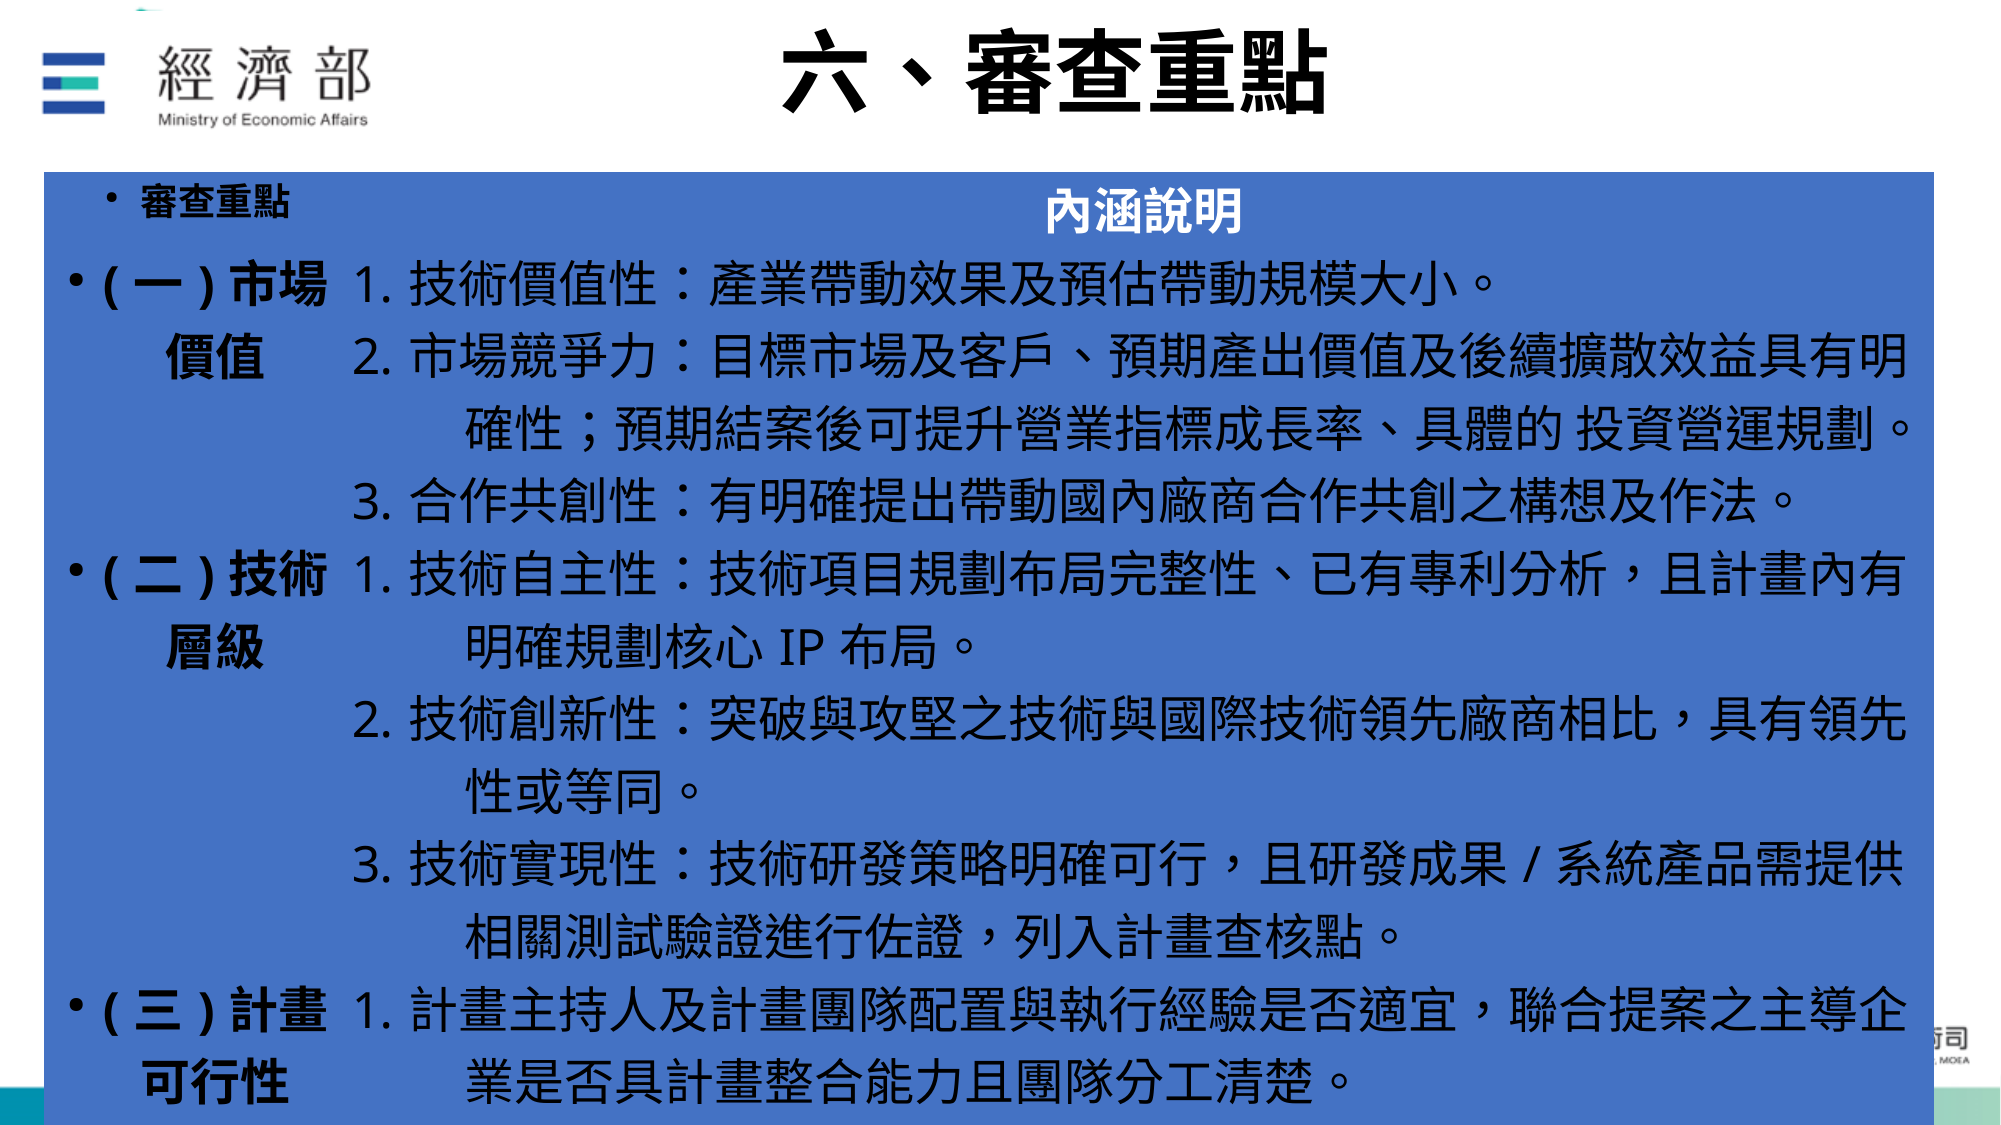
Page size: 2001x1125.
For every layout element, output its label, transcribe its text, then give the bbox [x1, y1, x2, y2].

table_header 內涵說明 [352, 172, 1934, 244]
table_header 審查重點 [44, 172, 352, 244]
table_cell (三)計畫可行性 [44, 970, 352, 1125]
table_cell 技術價值性：產業帶動效果及預估帶動規模大小。 市場競爭力：目標市場及客戶、預期產出價值及後續擴散效益具有明確性；預期結案後可提升營業指標成長率、具體的 投資營運規劃。 合作共創性：有明確提出帶動國內廠商合作共創之構想及作法。 [352, 244, 1934, 535]
table_cell 計畫主持人及計畫團隊配置與執行經驗是否適宜，聯合提案之主導企業是否具計畫整合能力且團隊分工清楚。 計畫經費編列合理性。 查核點及驗收規劃的合理性與可行性。 [352, 970, 1934, 1125]
table_cell (二)技術層級 [44, 535, 352, 970]
table_cell (一)市場價值 [44, 244, 352, 535]
table_cell 技術自主性：技術項目規劃布局完整性、已有專利分析，且計畫內有明確規劃核心IP布局。 技術創新性：突破與攻堅之技術與國際技術領先廠商相比，具有領先性或等同。 技術實現性：技術研發策略明確可行，且研發成果/系統產品需提供相關測試驗證進行佐證，列入計畫查核點。 [352, 535, 1934, 970]
title 六、審查重點 [109, 0, 2000, 155]
